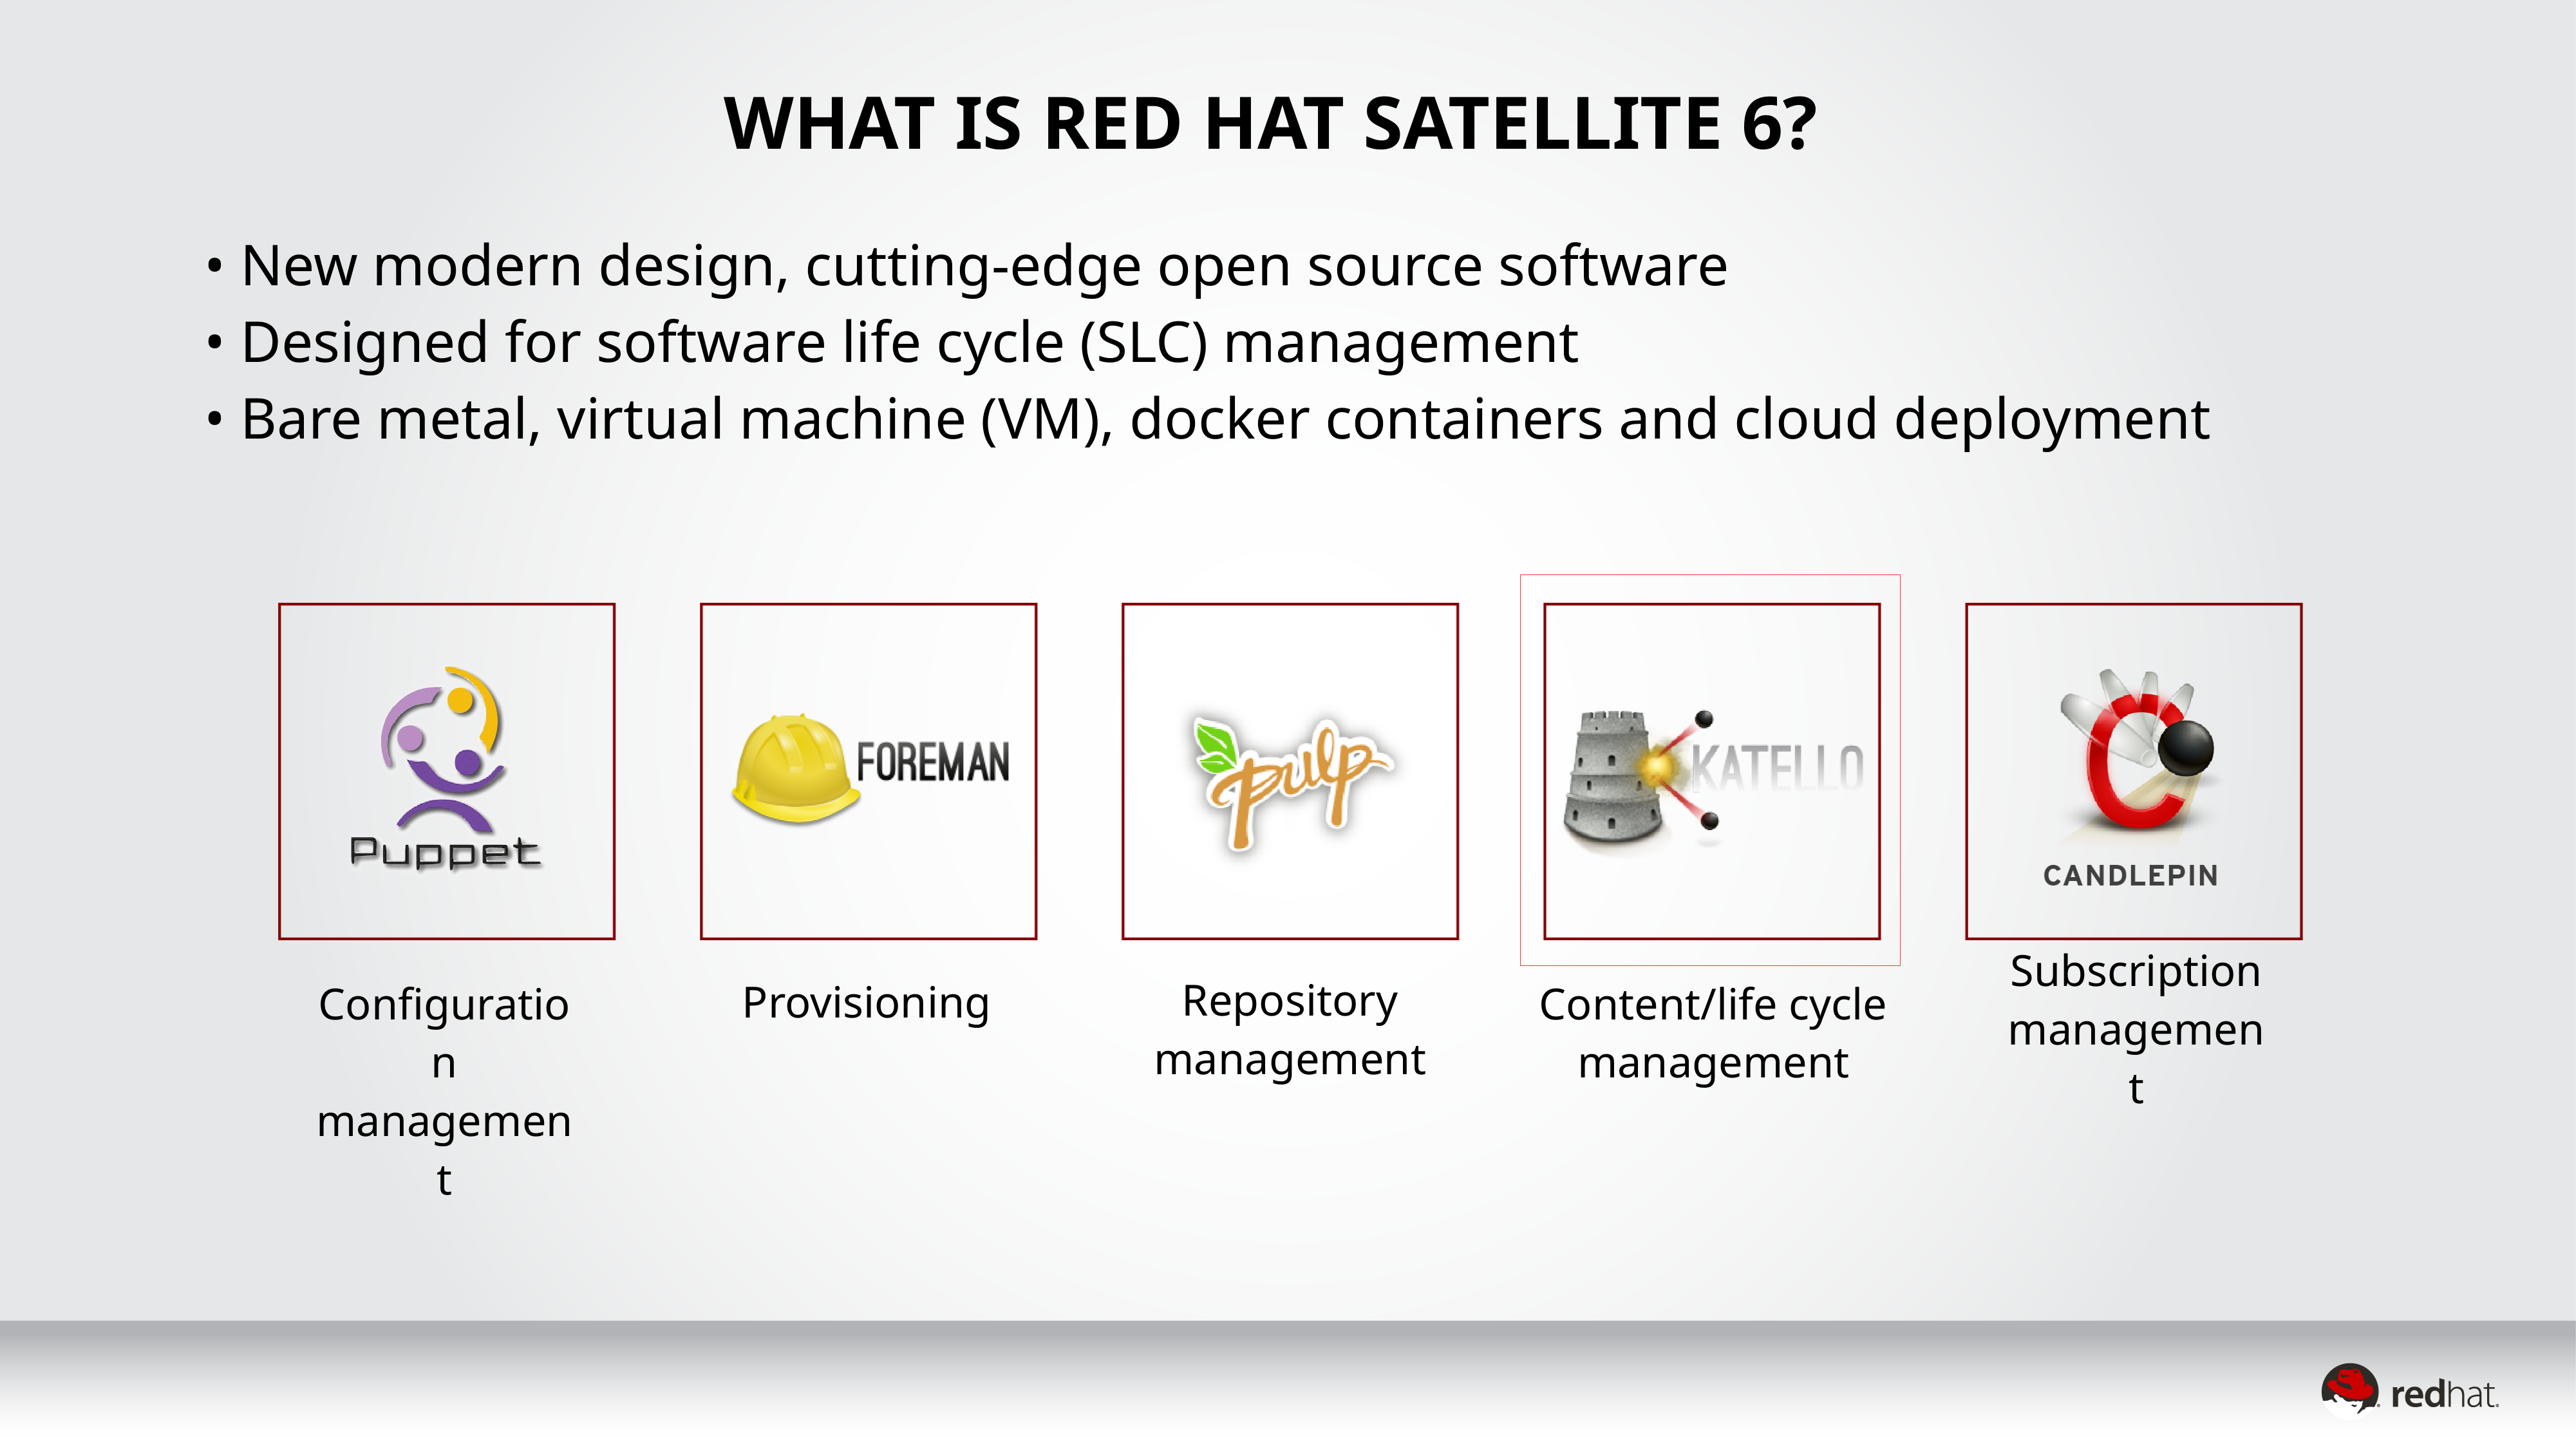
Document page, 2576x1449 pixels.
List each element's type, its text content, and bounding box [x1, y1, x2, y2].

text_box Provisioning [724, 969, 1010, 1034]
text_box • New modern design, cutting-edge open source software • Designed for software life cycle (SLC) management • Bare metal, virtual machine (VM), docker containers and cloud deployment [194, 220, 2144, 445]
text_box WHAT IS RED HAT SATELLITE 6? [714, 67, 1860, 169]
text_box Subscription management [1993, 969, 2280, 1088]
picture [0, 0, 2576, 1449]
text_box Content/life cycle management [1530, 969, 1901, 1088]
text_box Repository management [1124, 969, 1456, 1088]
text_box Configuration management [306, 969, 592, 1088]
